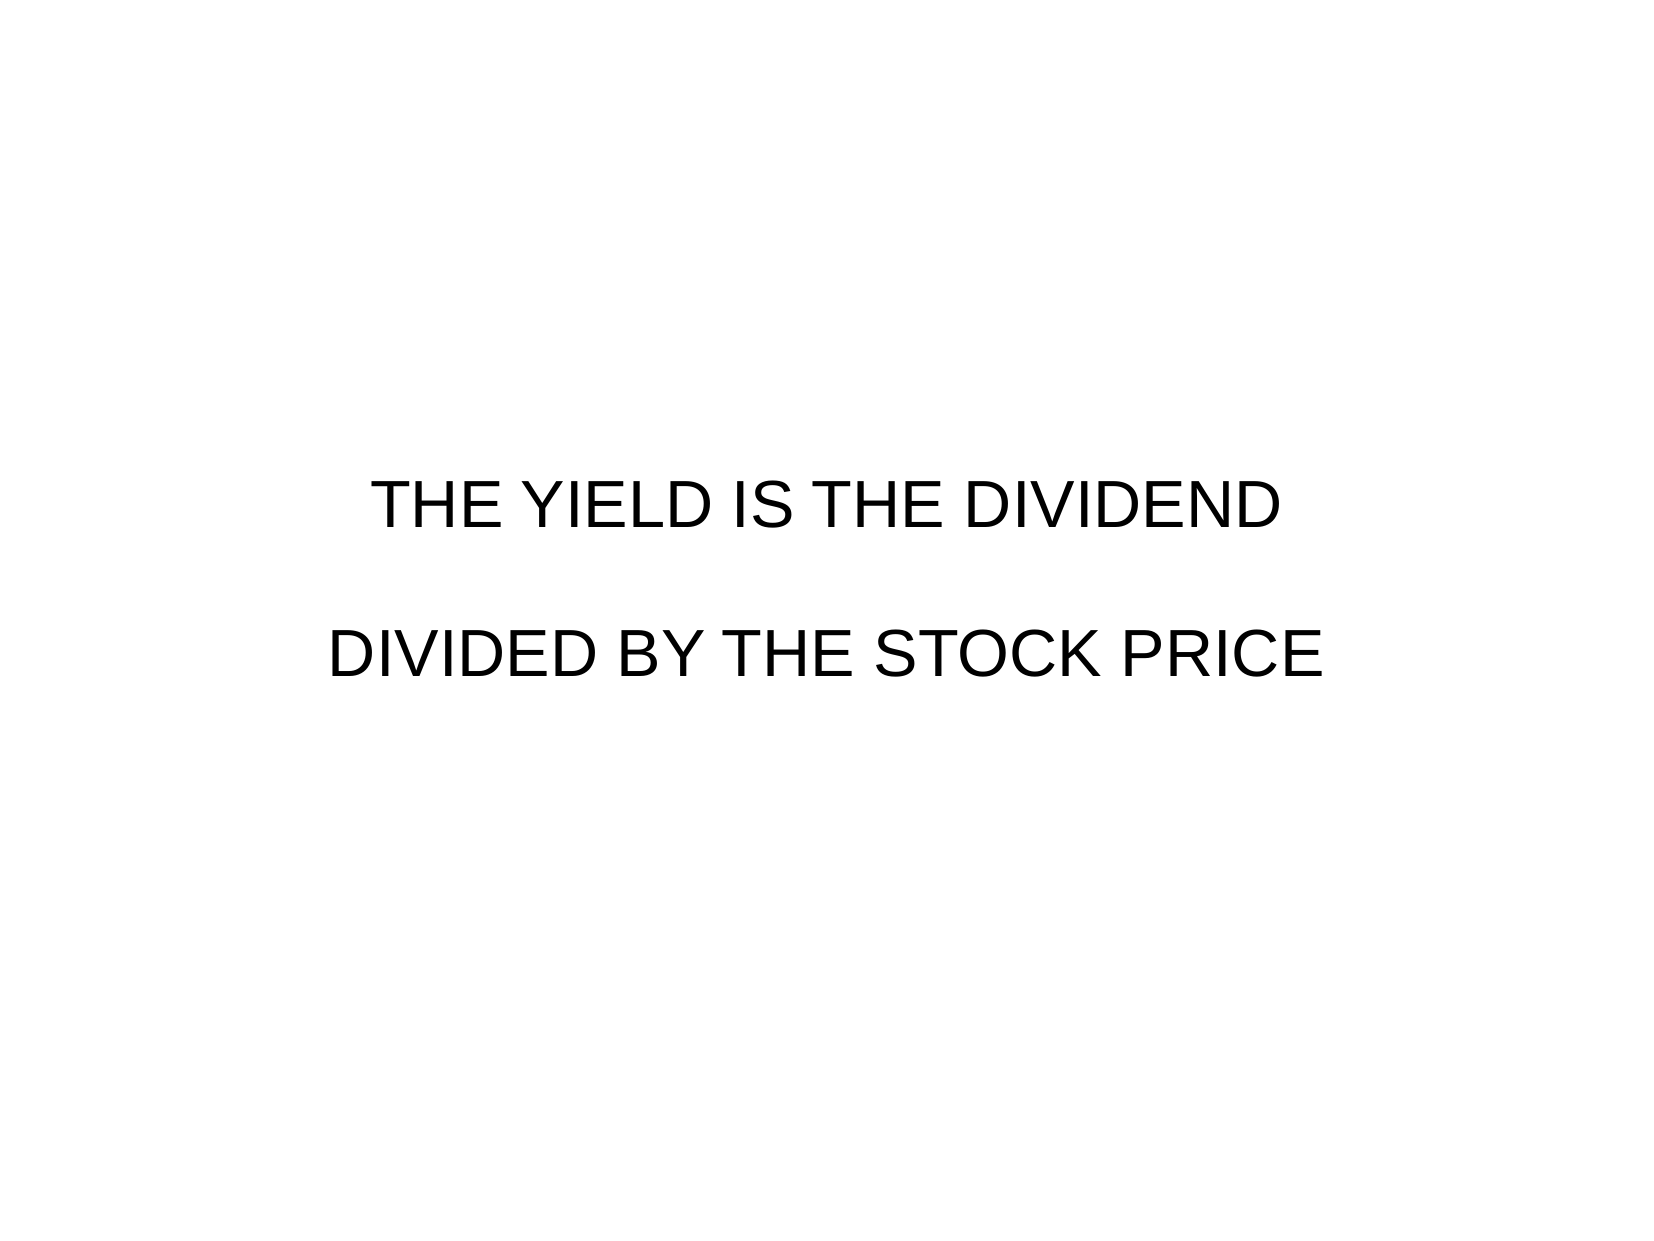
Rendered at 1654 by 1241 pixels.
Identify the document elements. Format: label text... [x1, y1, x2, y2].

subtitle THE YIELD IS THE DIVIDEND DIVIDED BY THE STOCK PRICE [82, 49, 1571, 1109]
